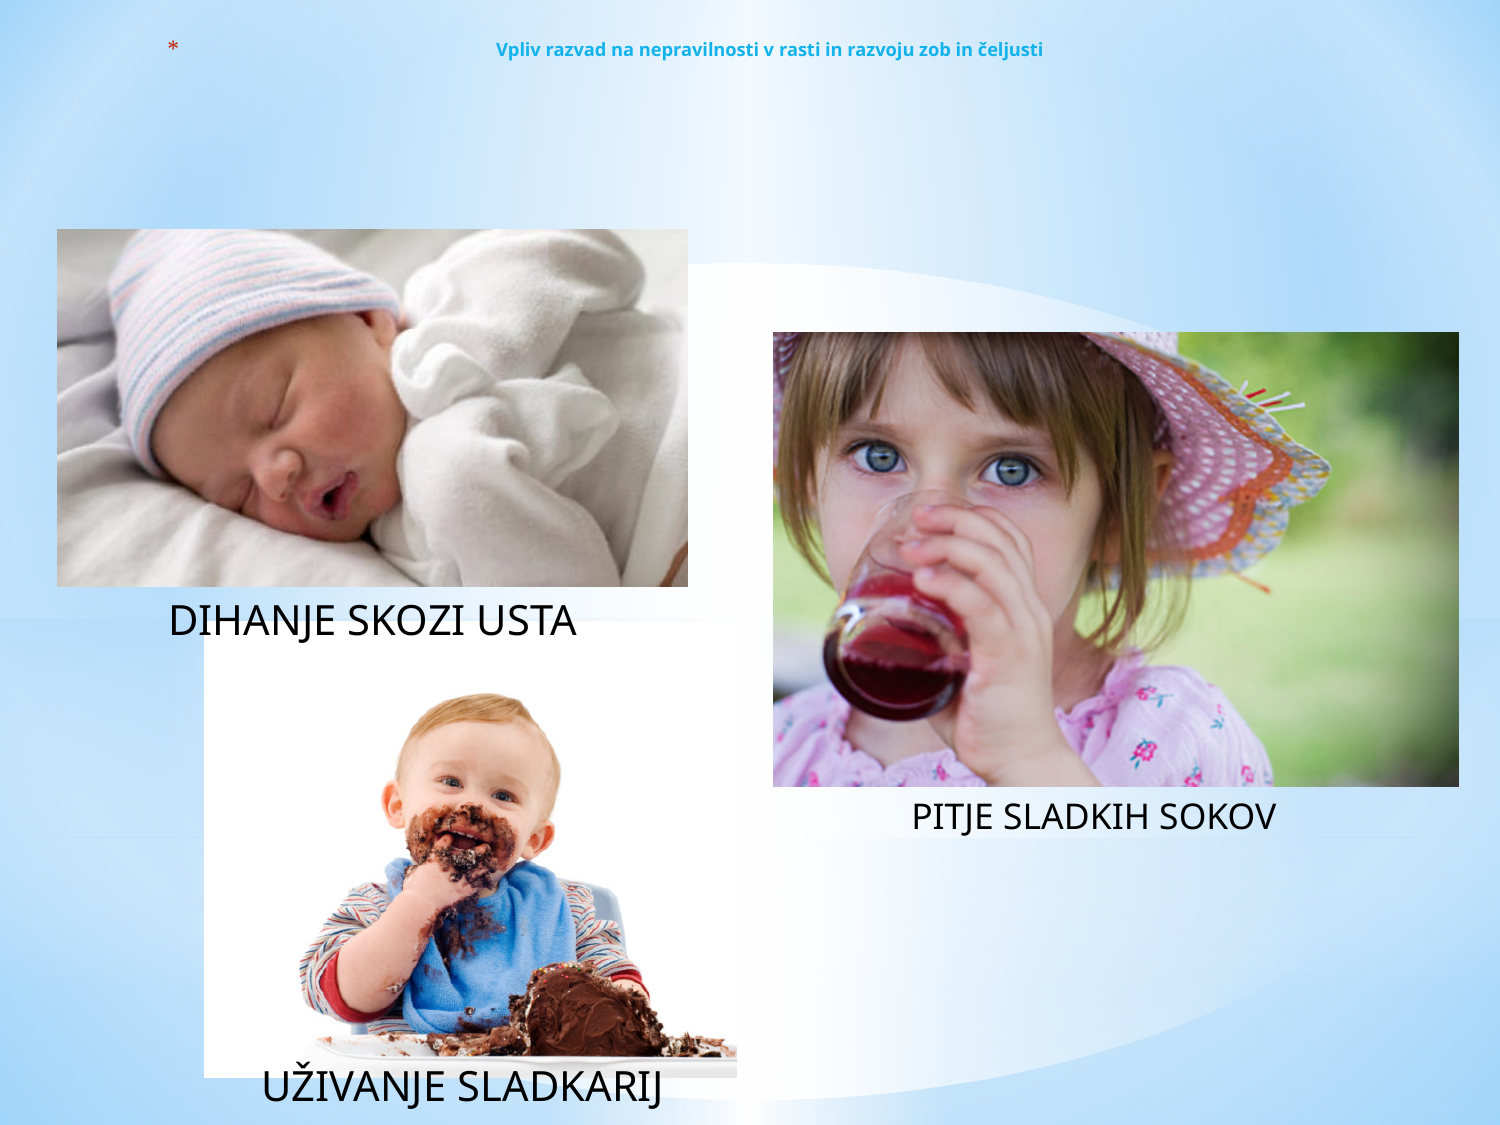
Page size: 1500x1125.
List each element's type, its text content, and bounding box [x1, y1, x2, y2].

title Vpliv razvad na nepravilnosti v rasti in razvoju zob in čeljusti [83, 30, 1447, 256]
text_box UŽIVANJE SLADKARIJ [237, 1052, 688, 1124]
picture [57, 229, 688, 587]
picture [773, 332, 1459, 787]
text_box DIHANJE SKOZI USTA [147, 587, 599, 657]
picture [204, 621, 737, 1078]
text_box PITJE SLADKIH SOKOV [809, 787, 1379, 882]
